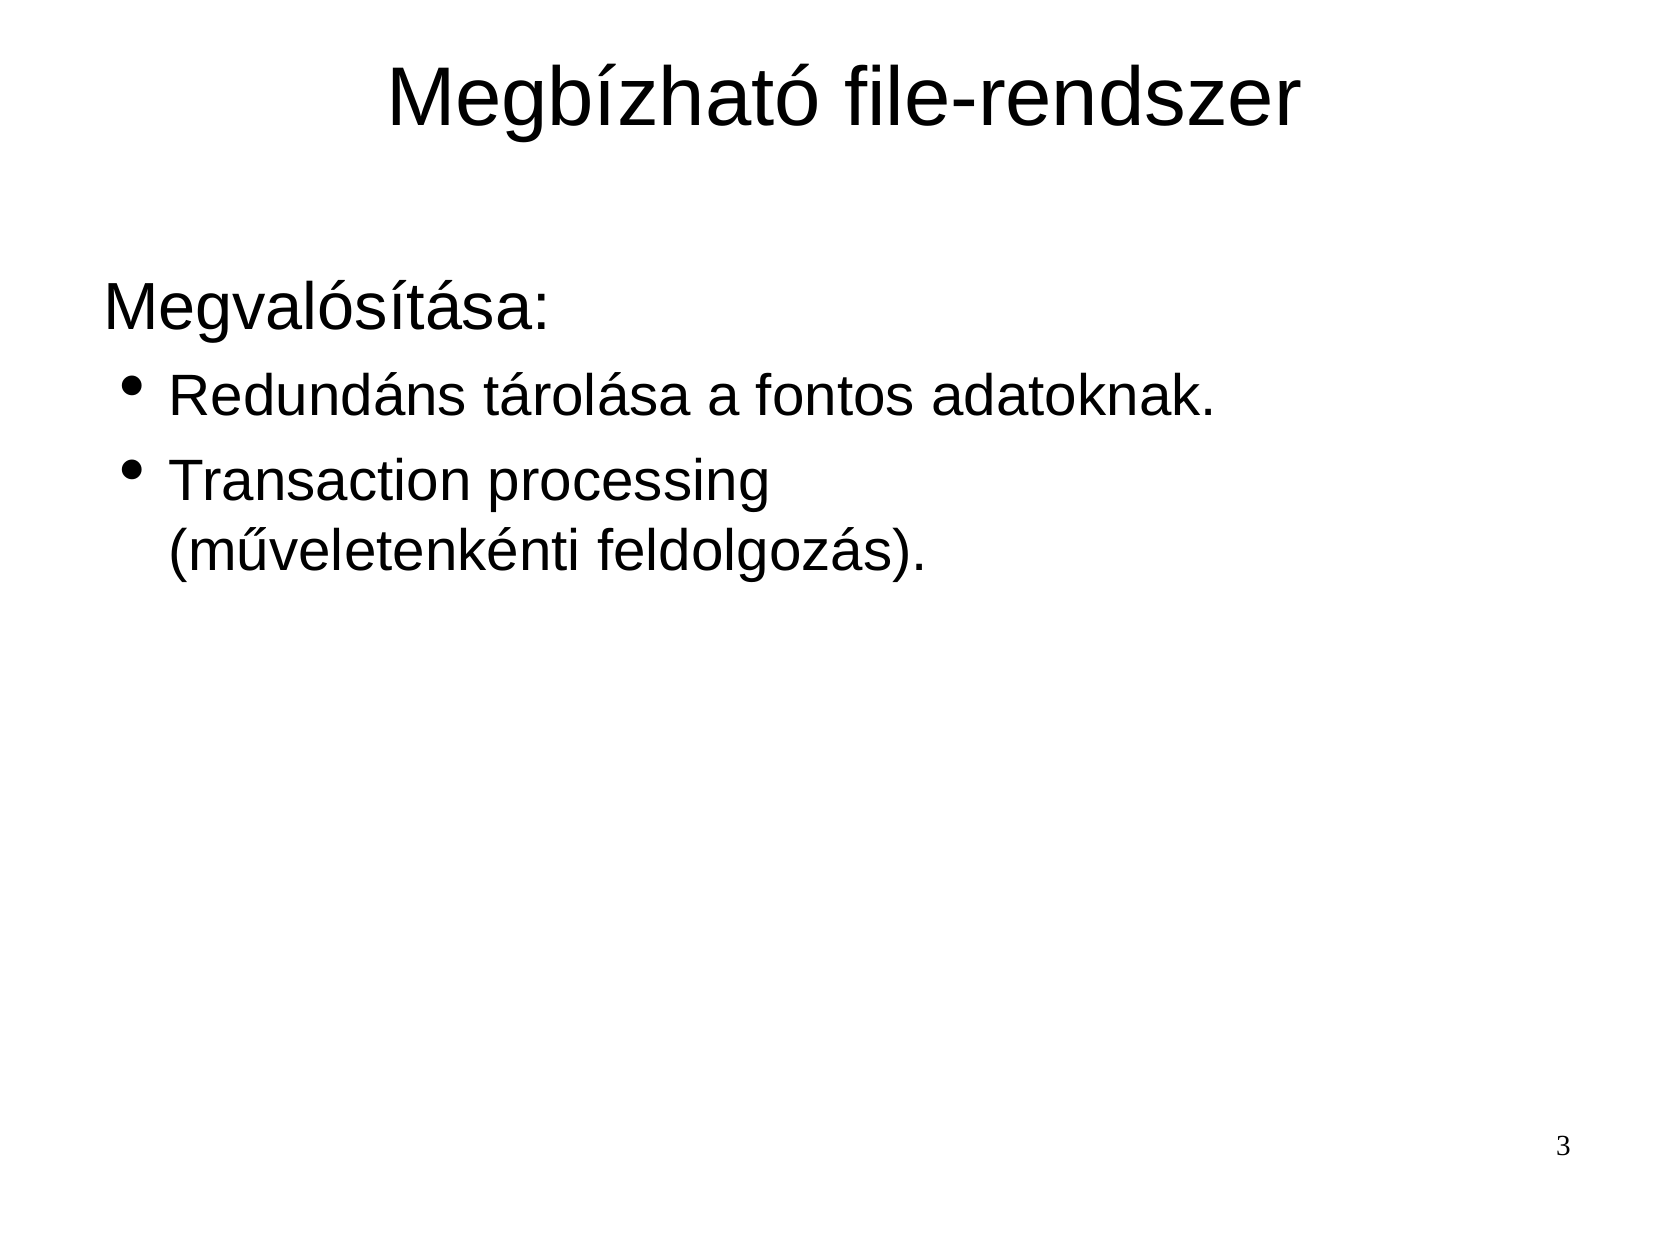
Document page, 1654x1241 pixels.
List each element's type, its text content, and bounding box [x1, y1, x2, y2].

list Megvalósítása: Redundáns tárolása a fontos adatoknak. Transaction processing (műveletenkénti feldolgozás). [32, 255, 1622, 907]
title Megbízható file-rendszer [123, 20, 1530, 165]
